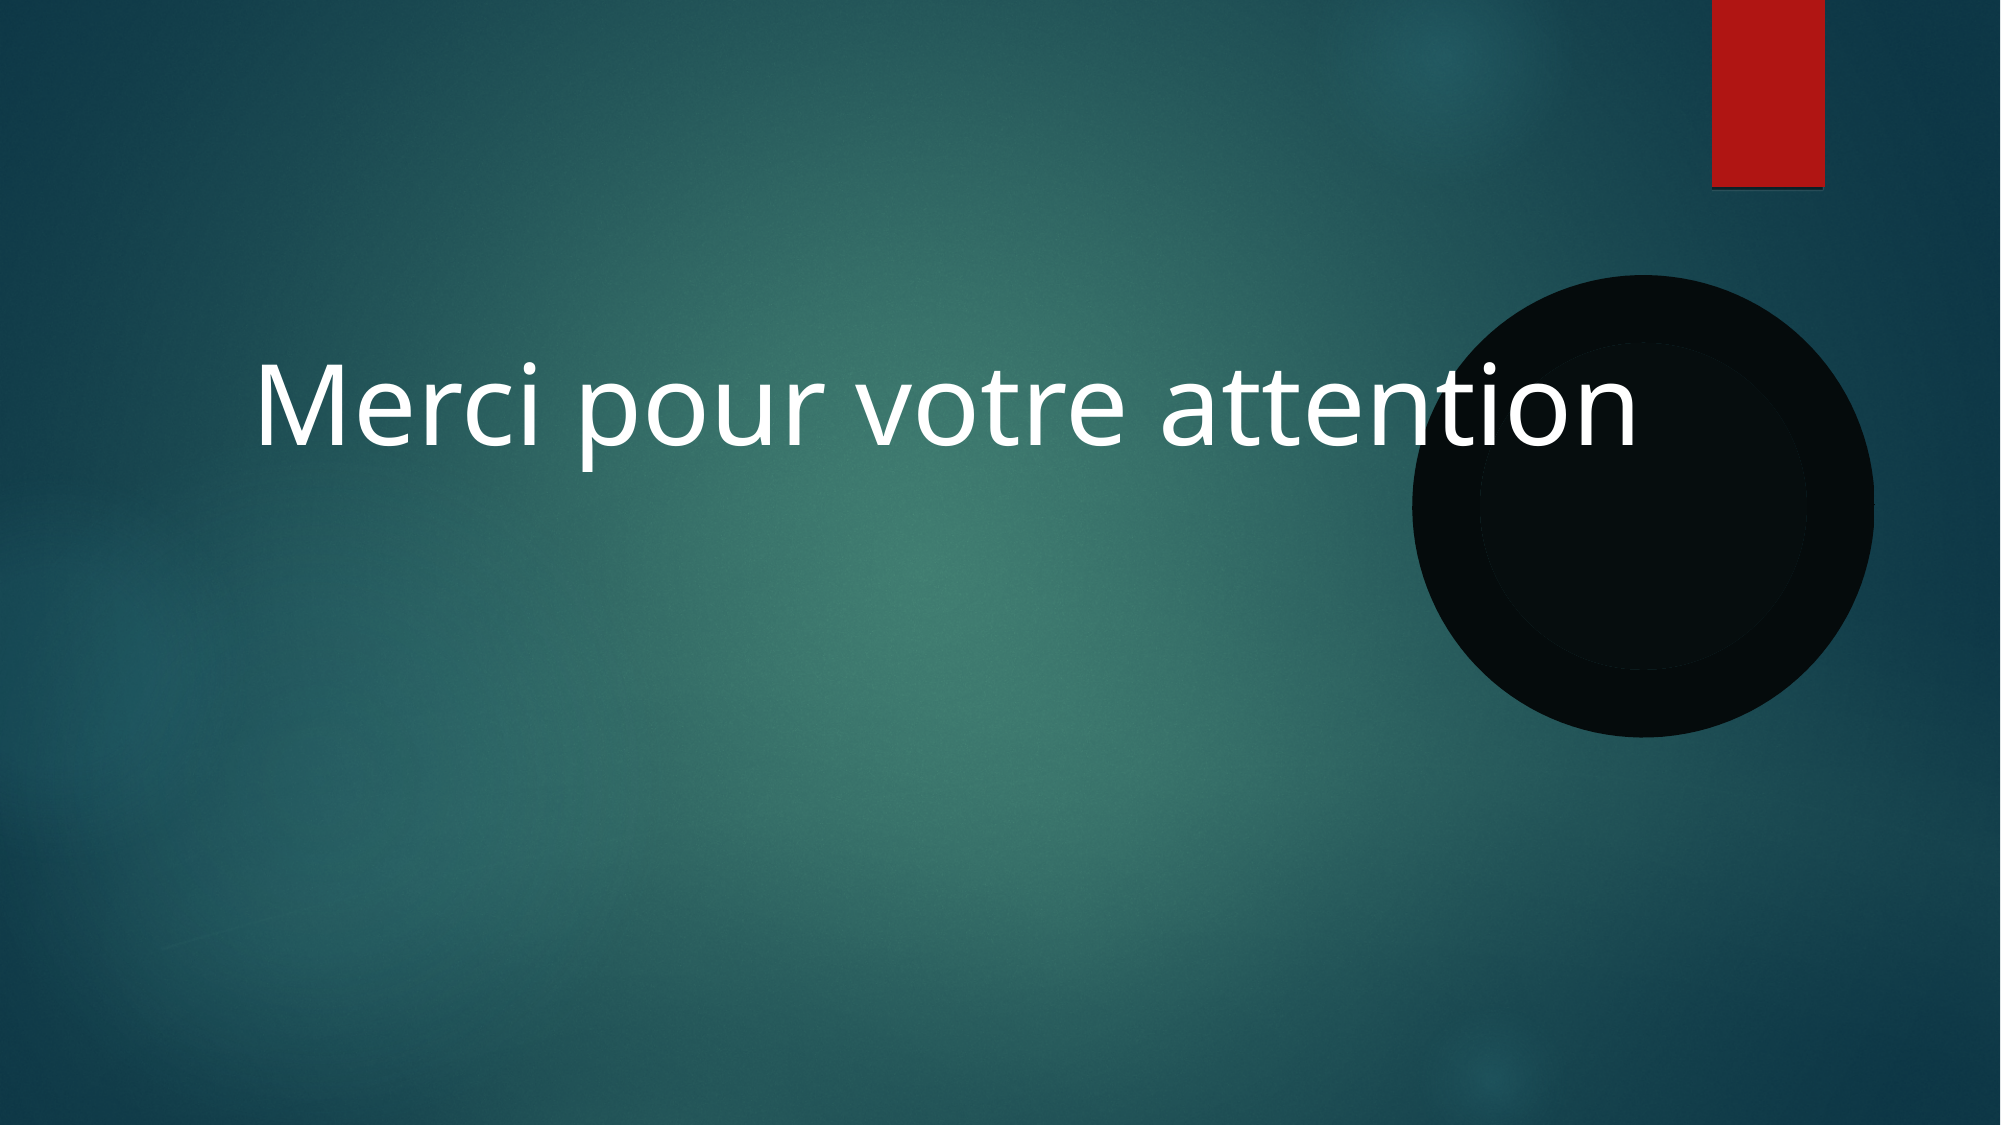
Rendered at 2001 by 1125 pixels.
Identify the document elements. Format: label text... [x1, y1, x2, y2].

list Merci pour votre attention [236, 325, 1764, 1015]
